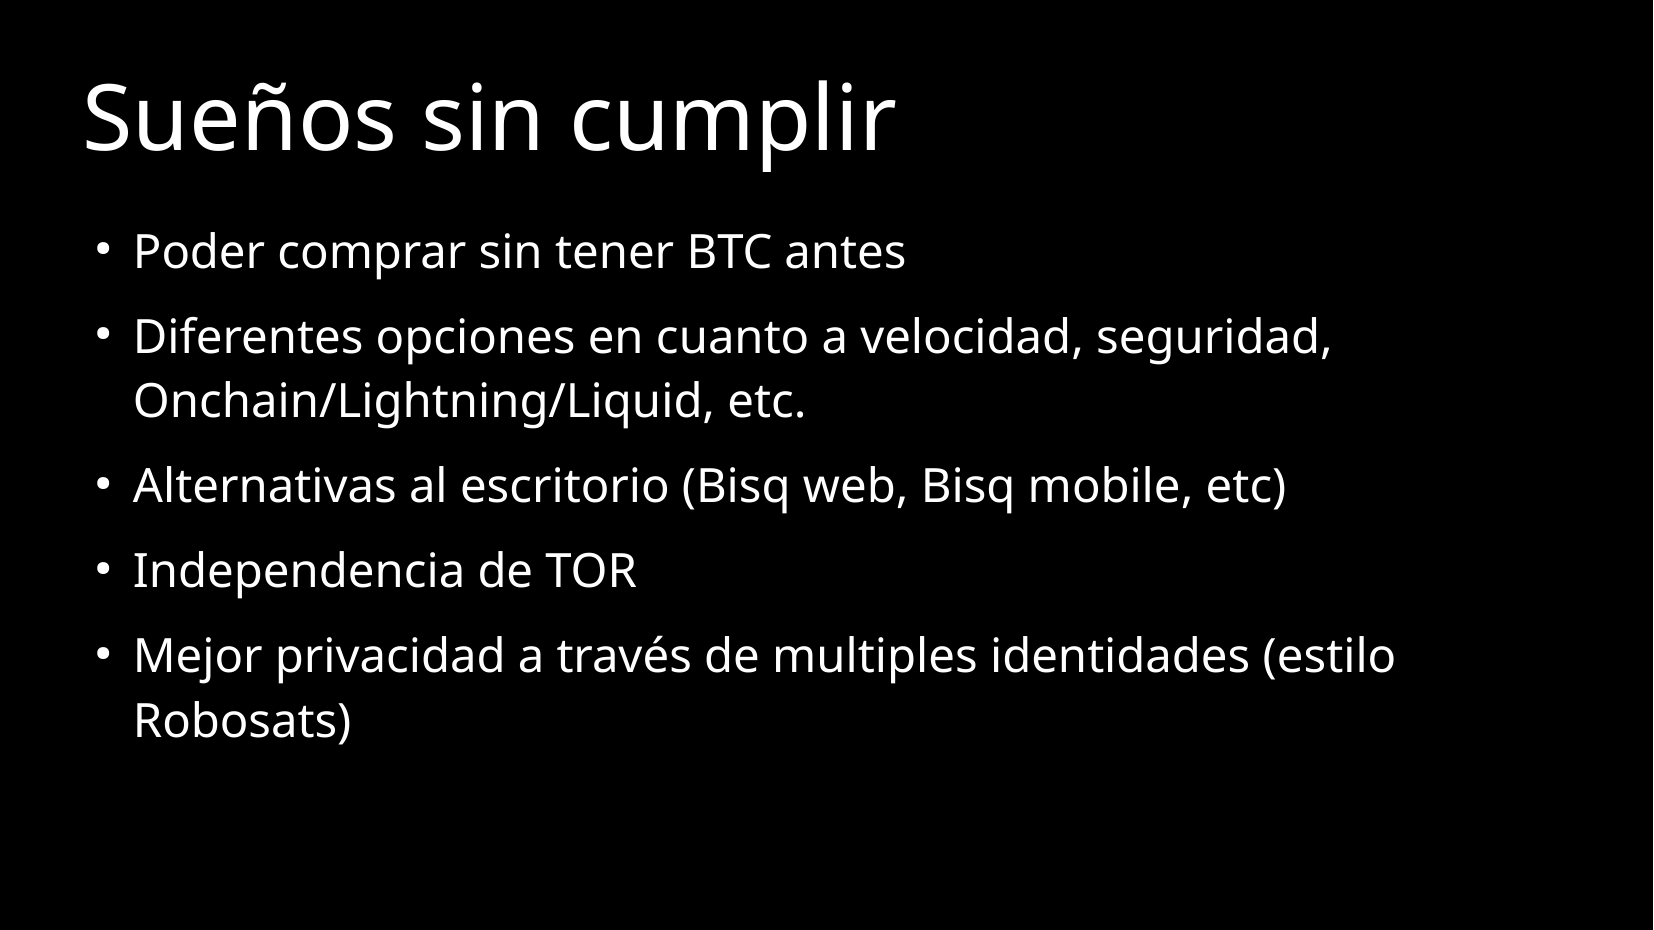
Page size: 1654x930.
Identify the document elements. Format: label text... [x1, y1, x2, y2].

title Sueños sin cumplir [82, 37, 1571, 193]
list Poder comprar sin tener BTC antes Diferentes opciones en cuanto a velocidad, seguridad, Onchain/Lightning/Liquid, etc. Alternativas al escritorio (Bisq web, Bisq mobile, etc) Independencia de TOR Mejor privacidad a través de multiples identidades (estilo Robosats) [82, 217, 1571, 757]
